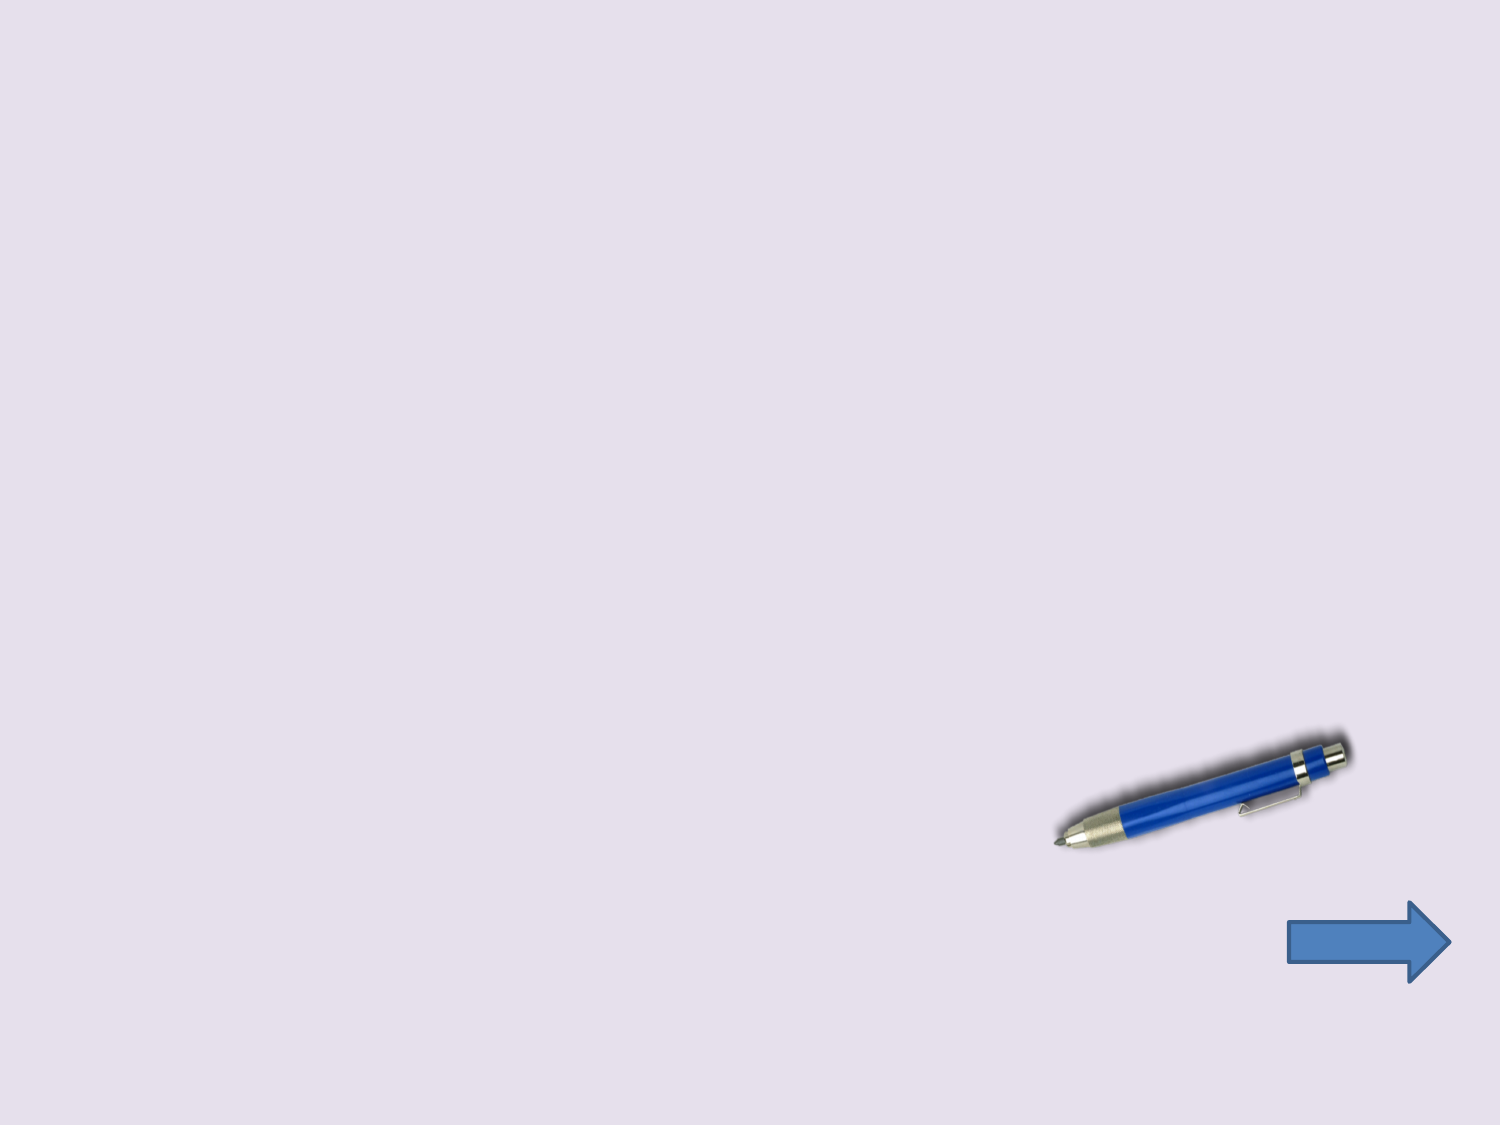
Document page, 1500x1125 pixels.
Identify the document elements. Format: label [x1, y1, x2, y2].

picture [1039, 711, 1370, 876]
text_box [1288, 902, 1450, 982]
